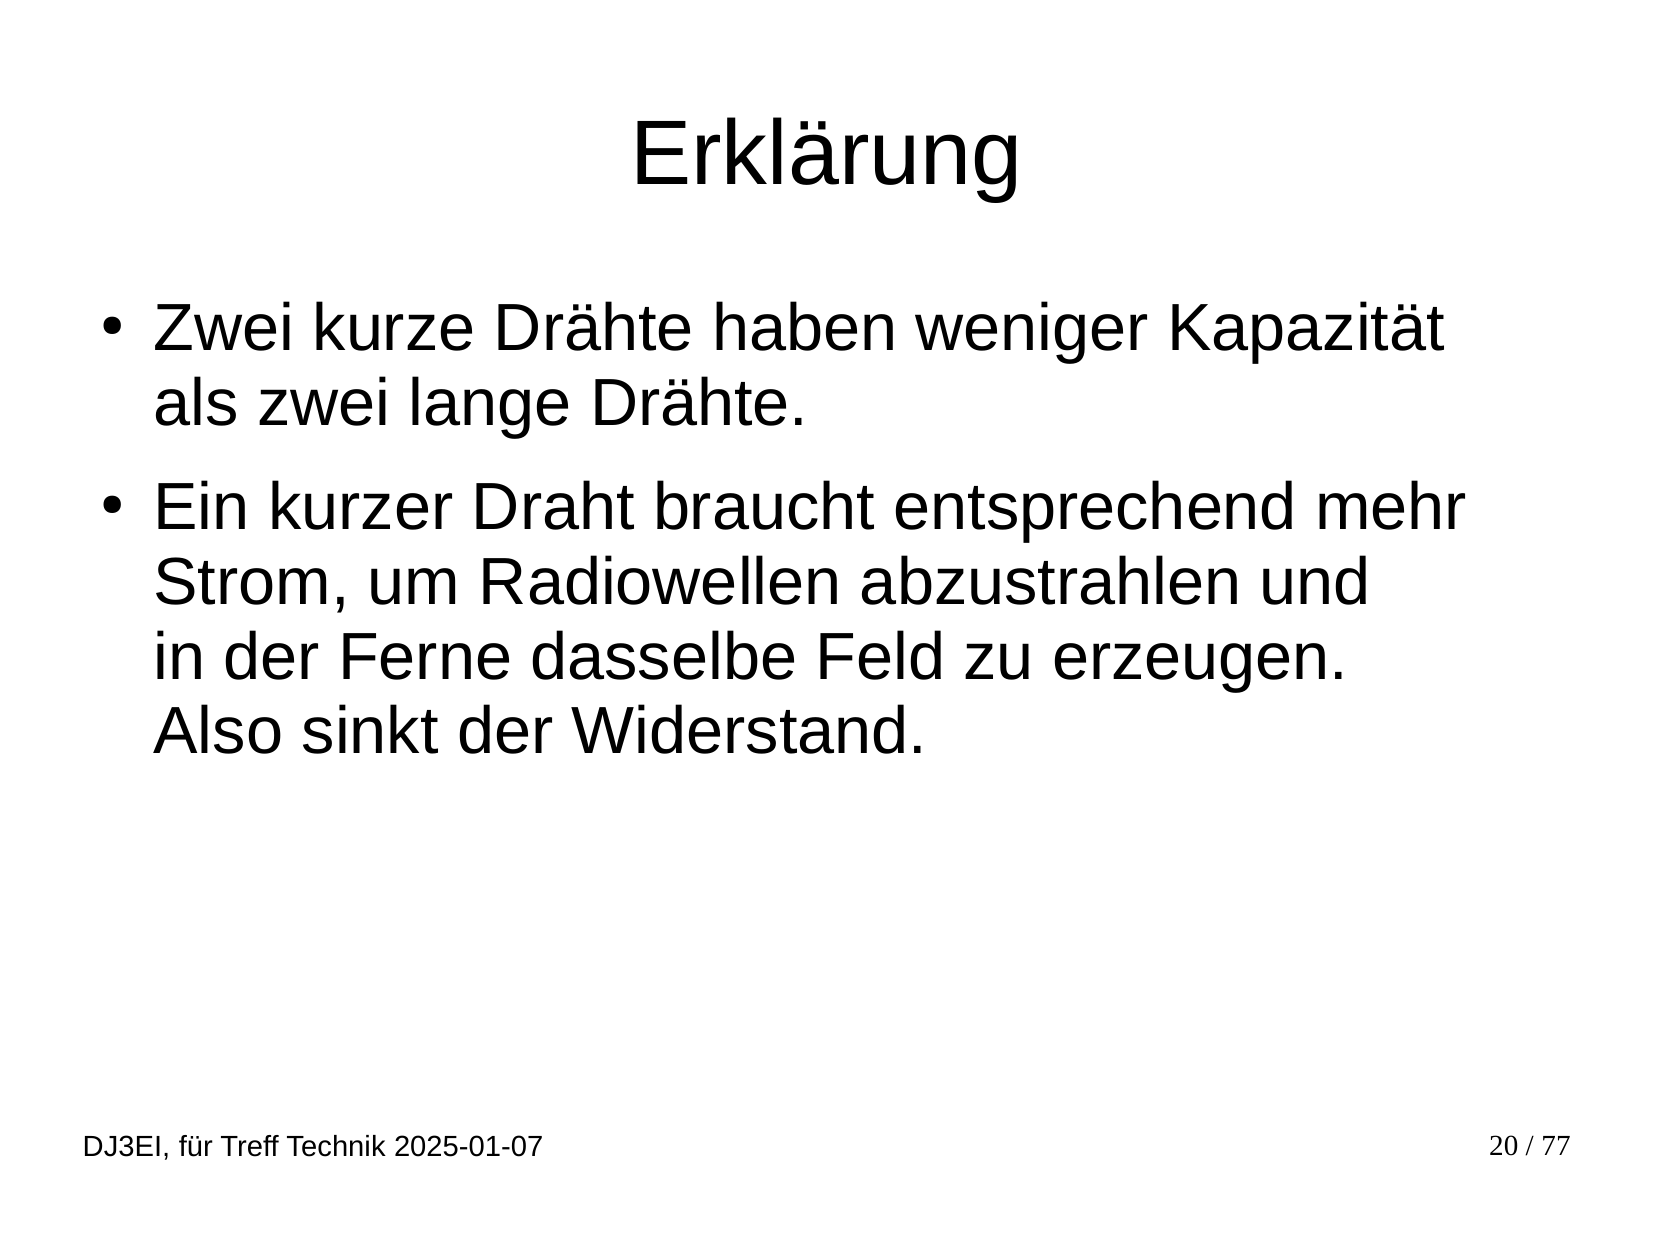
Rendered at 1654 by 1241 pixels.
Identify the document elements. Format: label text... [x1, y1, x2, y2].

title Erklärung [82, 49, 1571, 257]
list Zwei kurze Drähte haben weniger Kapazität als zwei lange Drähte. Ein kurzer Draht braucht entsprechend mehr Strom, um Radiowellen abzustrahlen und in der Ferne dasselbe Feld zu erzeugen. Also sinkt der Widerstand. [82, 290, 1571, 1010]
